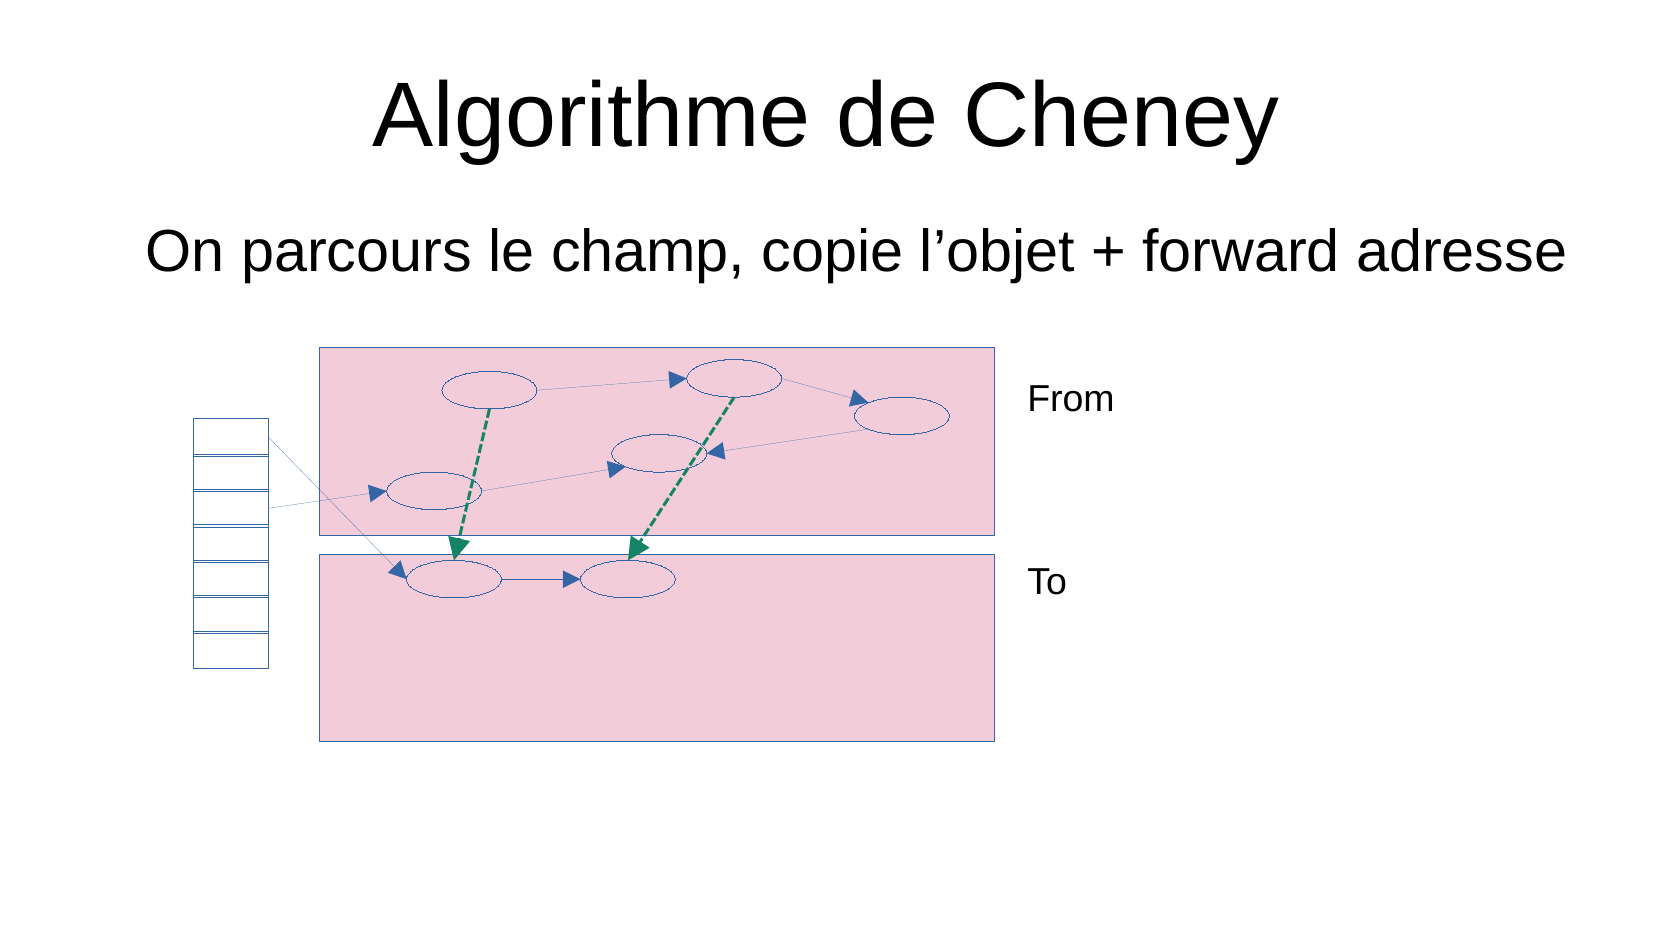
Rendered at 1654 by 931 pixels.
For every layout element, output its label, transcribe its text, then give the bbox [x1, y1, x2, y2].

text_box To [1012, 552, 1082, 610]
text_box [319, 500, 363, 536]
list On parcours le champ, copie l’objet + forward adresse [82, 217, 1571, 301]
title Algorithme de Cheney [82, 37, 1571, 193]
text_box [319, 554, 995, 742]
text_box From [1012, 369, 1130, 427]
text_box [319, 491, 327, 500]
text_box [319, 347, 995, 536]
